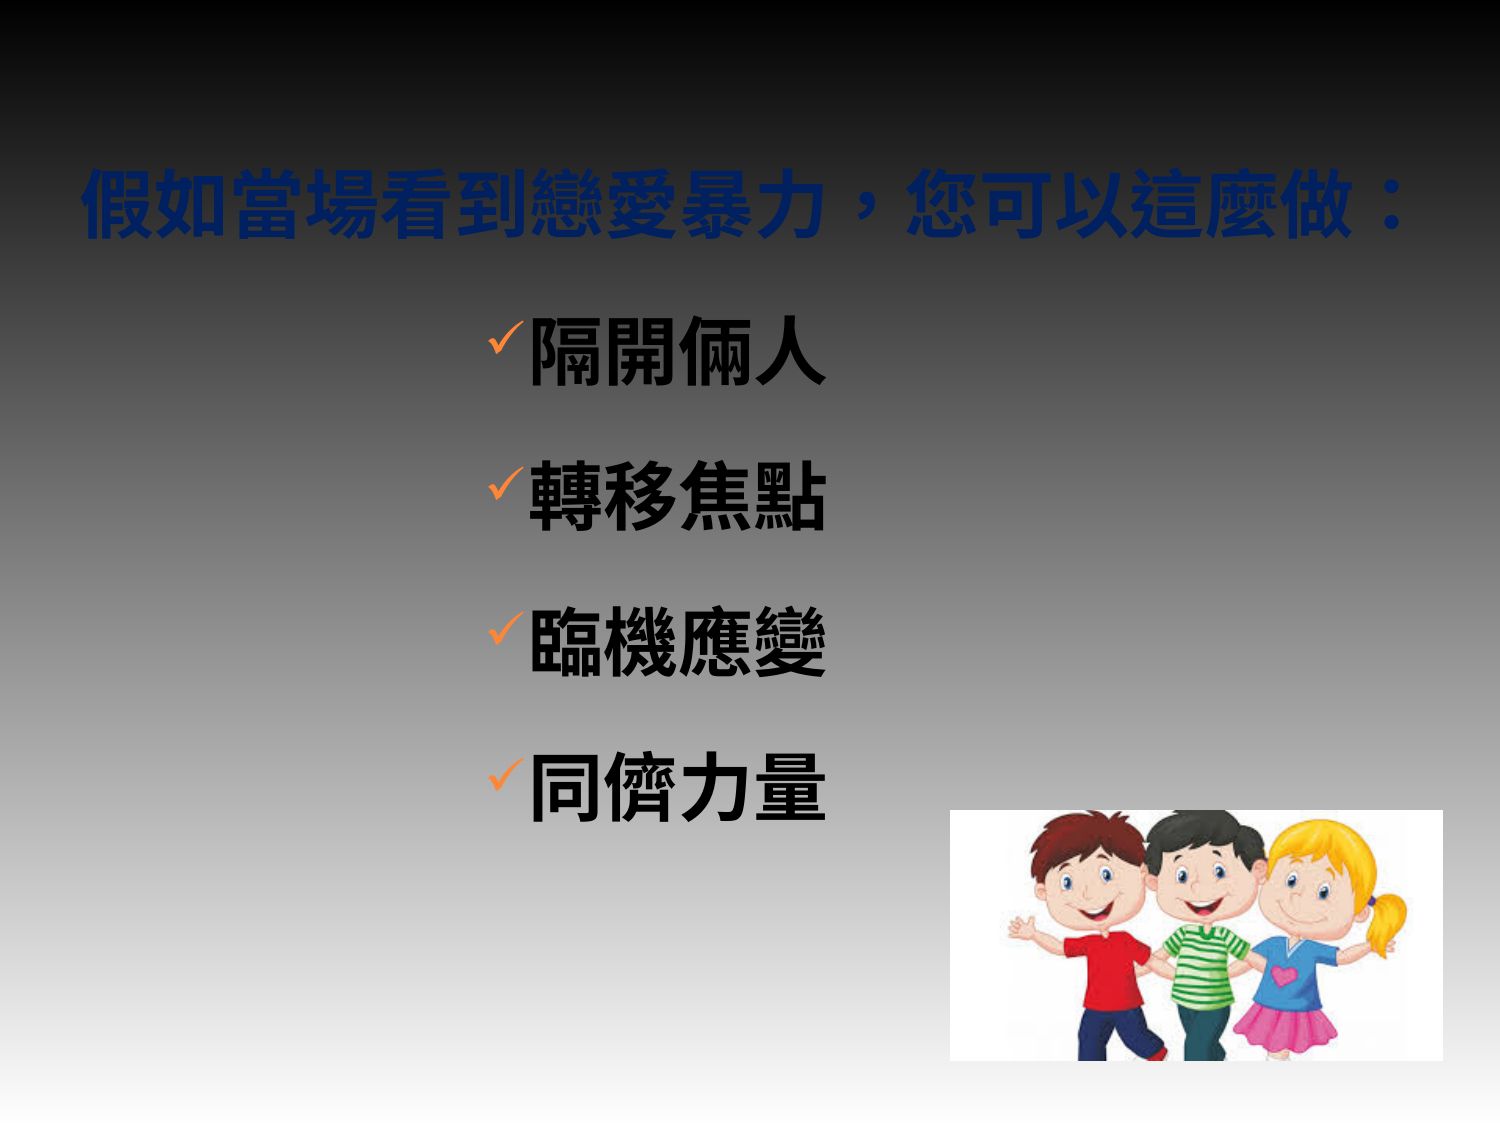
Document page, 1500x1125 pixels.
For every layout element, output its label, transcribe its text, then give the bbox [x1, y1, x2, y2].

picture [950, 810, 1443, 1061]
title 假如當場看到戀愛暴力，您可以這麼做： [64, 31, 1447, 256]
list 隔開倆人 轉移焦點 臨機應變 同儕力量 [469, 278, 871, 933]
